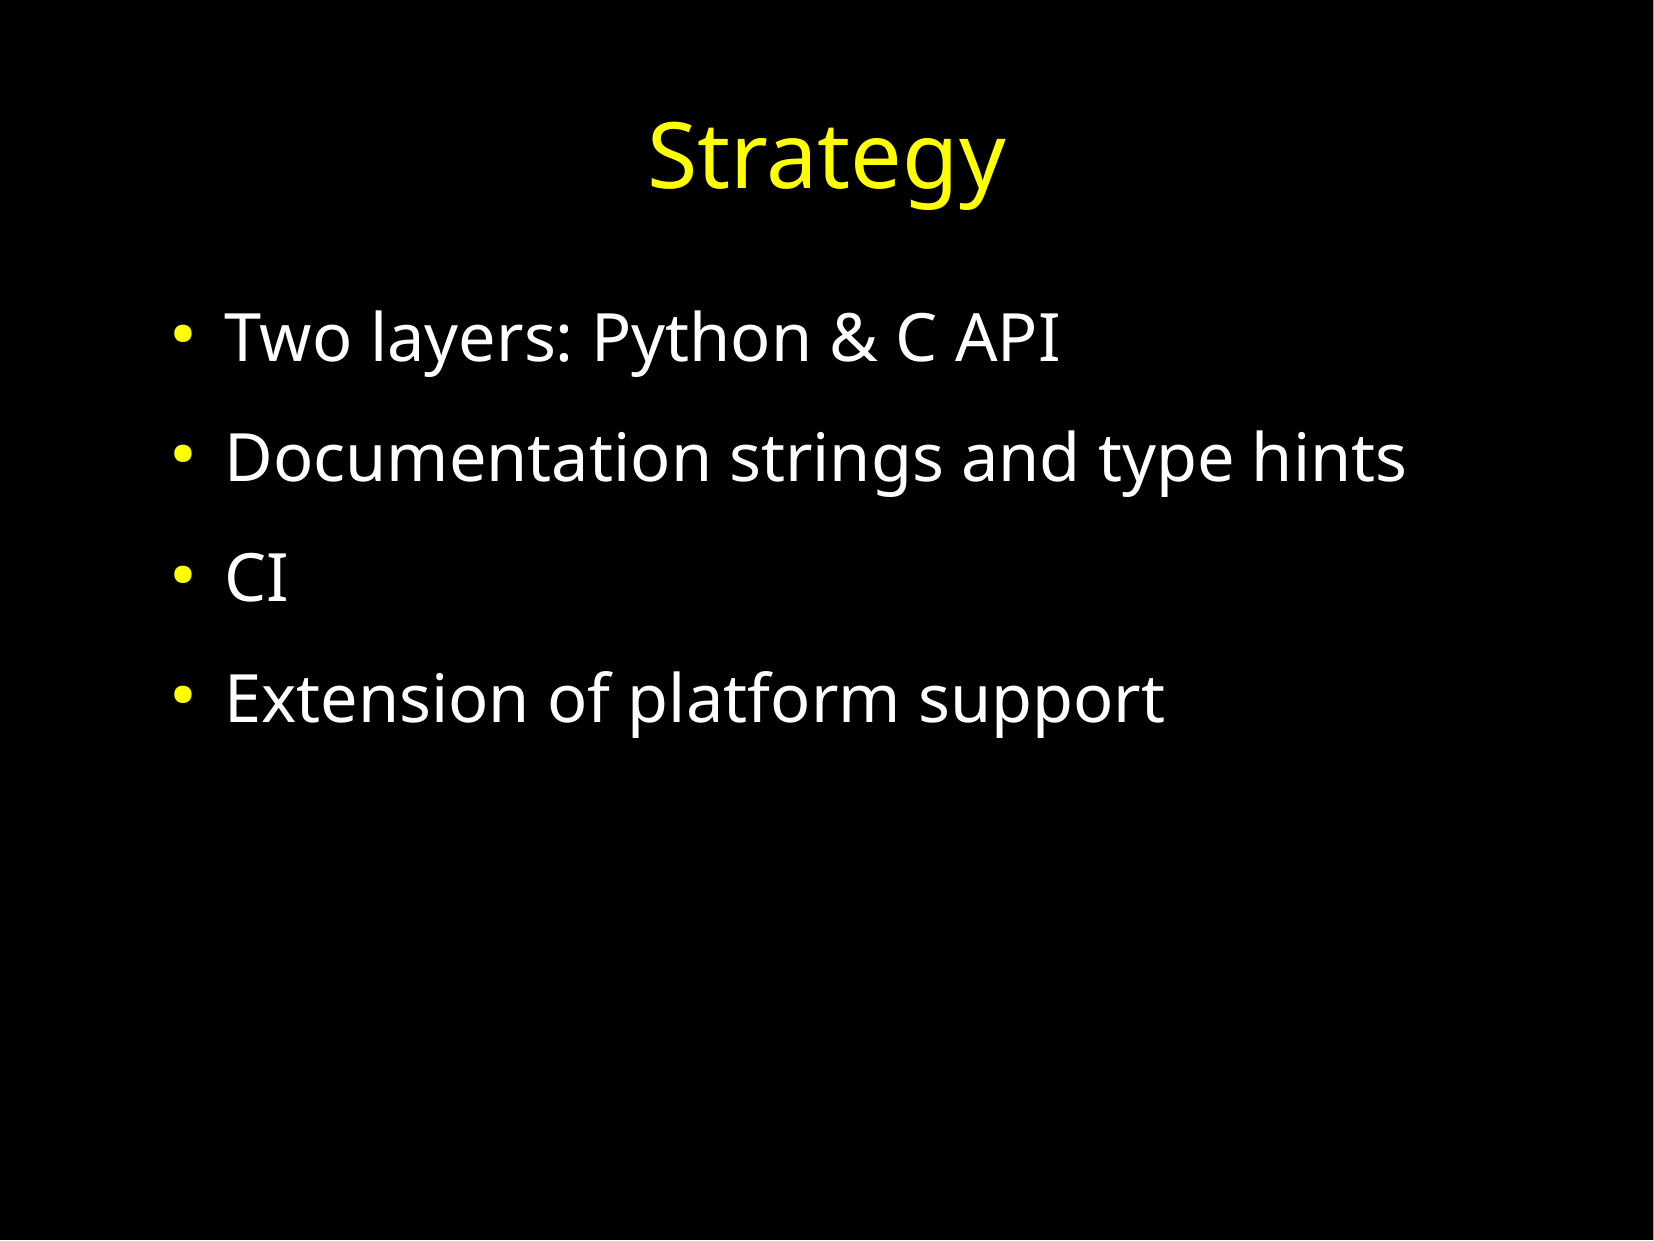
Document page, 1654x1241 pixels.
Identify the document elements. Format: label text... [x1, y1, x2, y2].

title Strategy [82, 49, 1571, 257]
list Two layers: Python & C API Documentation strings and type hints CI Extension of platform support [82, 290, 1571, 1109]
